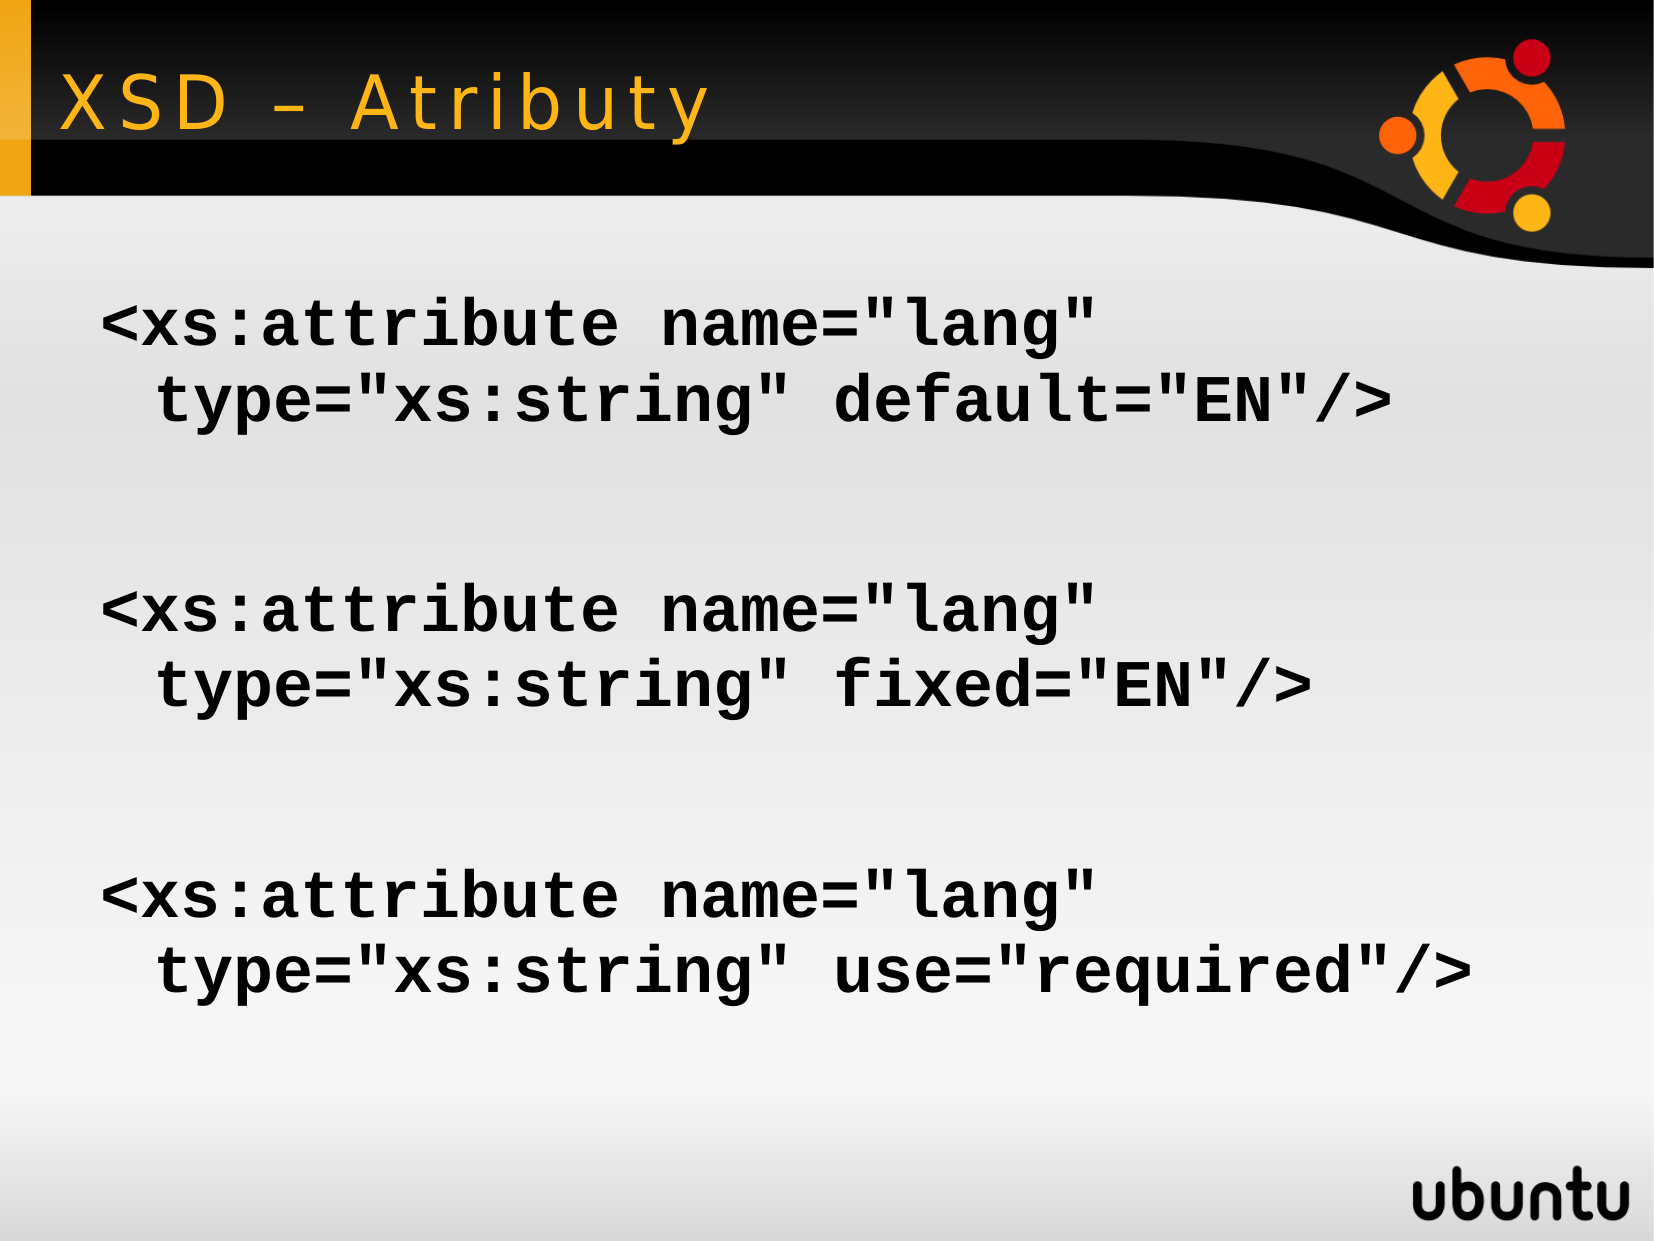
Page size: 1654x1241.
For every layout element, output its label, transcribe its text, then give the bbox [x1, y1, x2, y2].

title XSD – Atributy [59, 29, 1270, 178]
picture [0, 0, 1654, 1241]
list <xs:attribute name="lang" type="xs:string" default="EN"/> <xs:attribute name="lang" type="xs:string" fixed="EN"/> <xs:attribute name="lang" type="xs:string" use="required"/> [82, 290, 1571, 1120]
